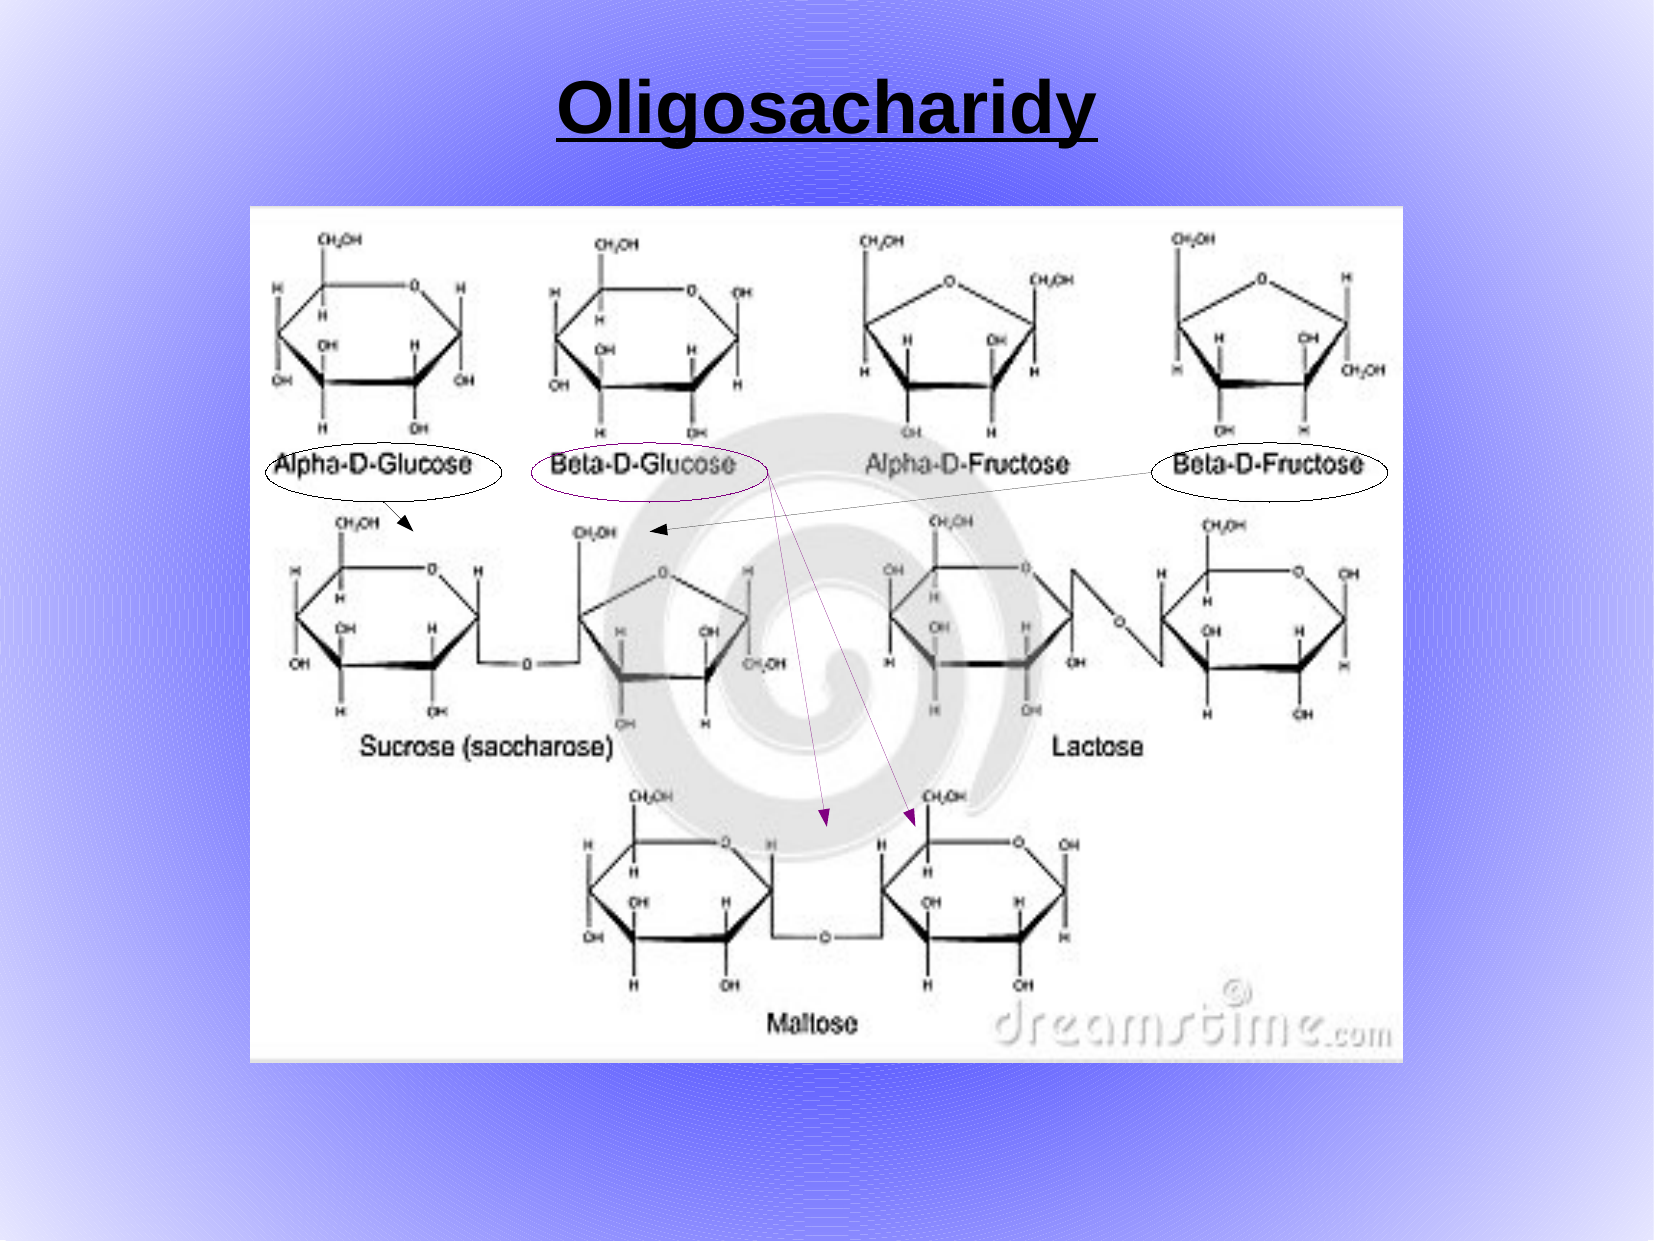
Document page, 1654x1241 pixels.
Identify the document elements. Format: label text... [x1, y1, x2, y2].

picture [250, 206, 1403, 1063]
title Oligosacharidy [82, 0, 1571, 208]
